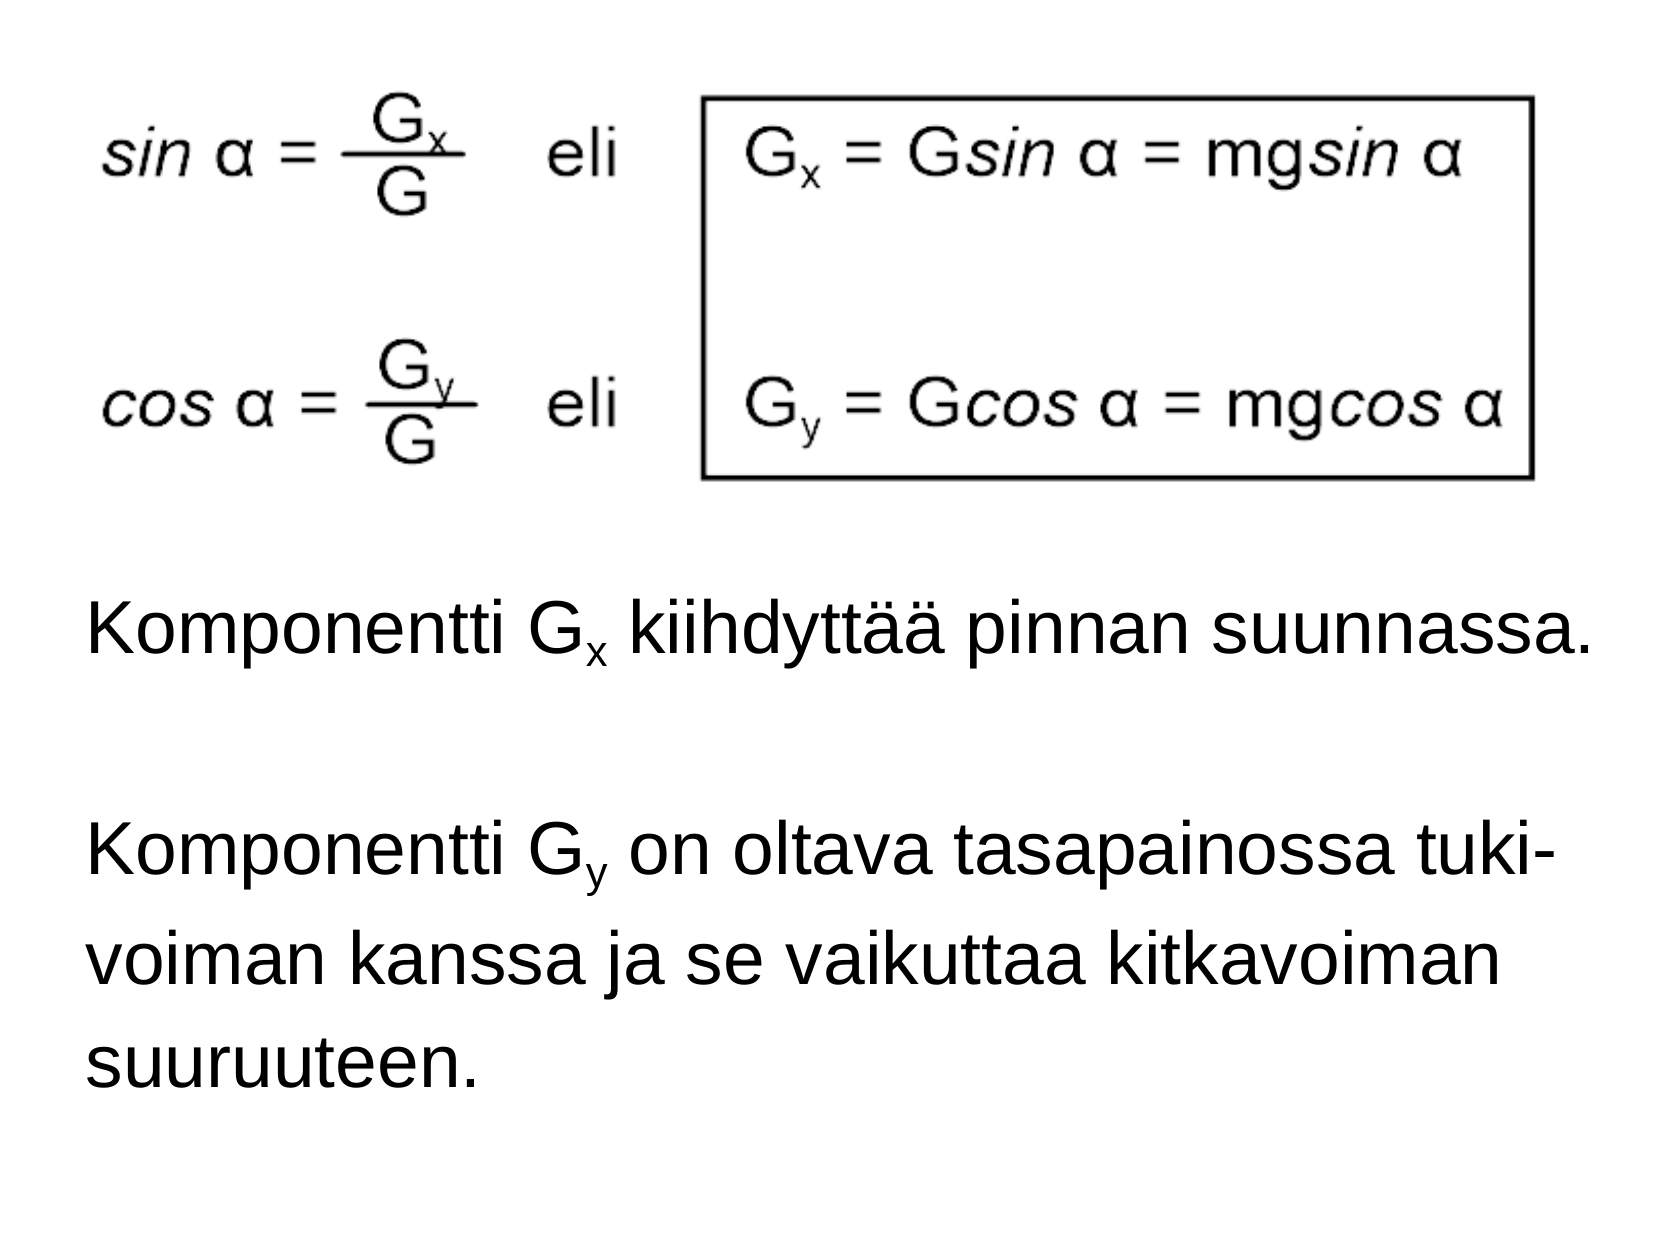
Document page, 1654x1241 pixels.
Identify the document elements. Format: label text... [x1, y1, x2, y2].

text_box Komponentti Gx kiihdyttää pinnan suunnassa. Komponentti Gy on oltava tasapainossa tuki-voiman kanssa ja se vaikuttaa kitkavoiman suuruuteen. [70, 557, 1636, 1111]
picture [38, 24, 1595, 520]
